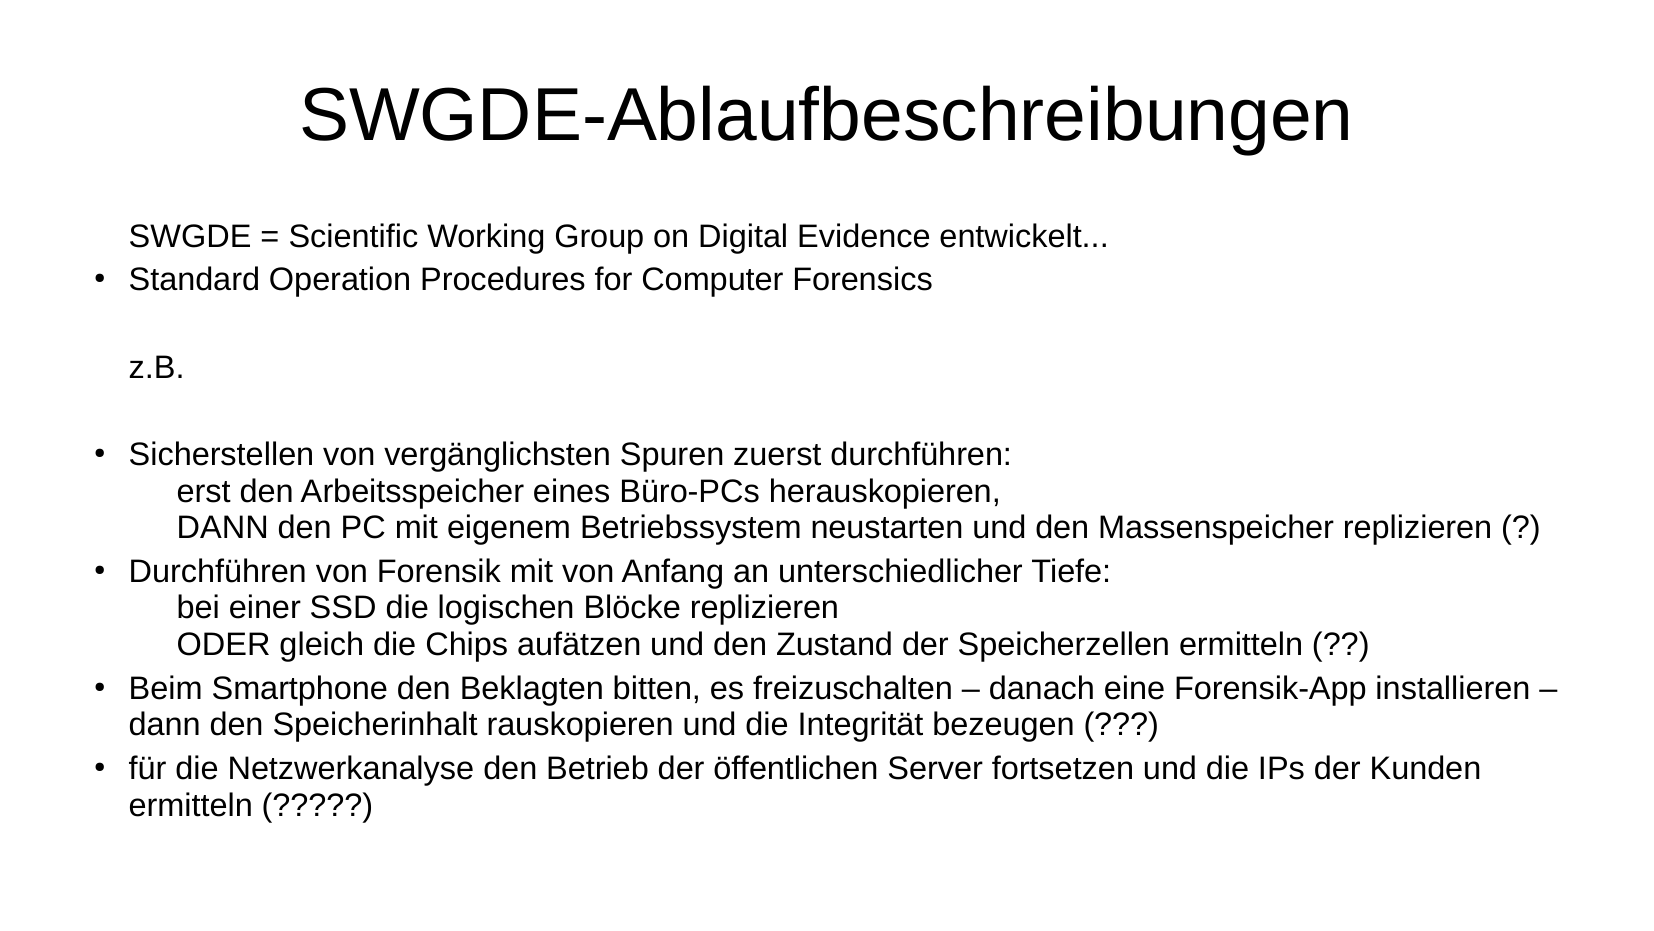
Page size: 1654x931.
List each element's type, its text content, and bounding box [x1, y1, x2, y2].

list SWGDE = Scientific Working Group on Digital Evidence entwickelt... Standard Operation Procedures for Computer Forensics z.B. Sicherstellen von vergänglichsten Spuren zuerst durchführen: erst den Arbeitsspeicher eines Büro-PCs herauskopieren, DANN den PC mit eigenem Betriebssystem neustarten und den Massenspeicher replizieren (?) Durchführen von Forensik mit von Anfang an unterschiedlicher Tiefe: bei einer SSD die logischen Blöcke replizieren ODER gleich die Chips aufätzen und den Zustand der Speicherzellen ermitteln (??) Beim Smartphone den Beklagten bitten, es freizuschalten – danach eine Forensik-App installieren – dann den Speicherinhalt rauskopieren und die Integrität bezeugen (???) für die Netzwerkanalyse den Betrieb der öffentlichen Server fortsetzen und die IPs der Kunden ermitteln (?????) [82, 217, 1571, 886]
title SWGDE-Ablaufbeschreibungen [82, 37, 1571, 193]
